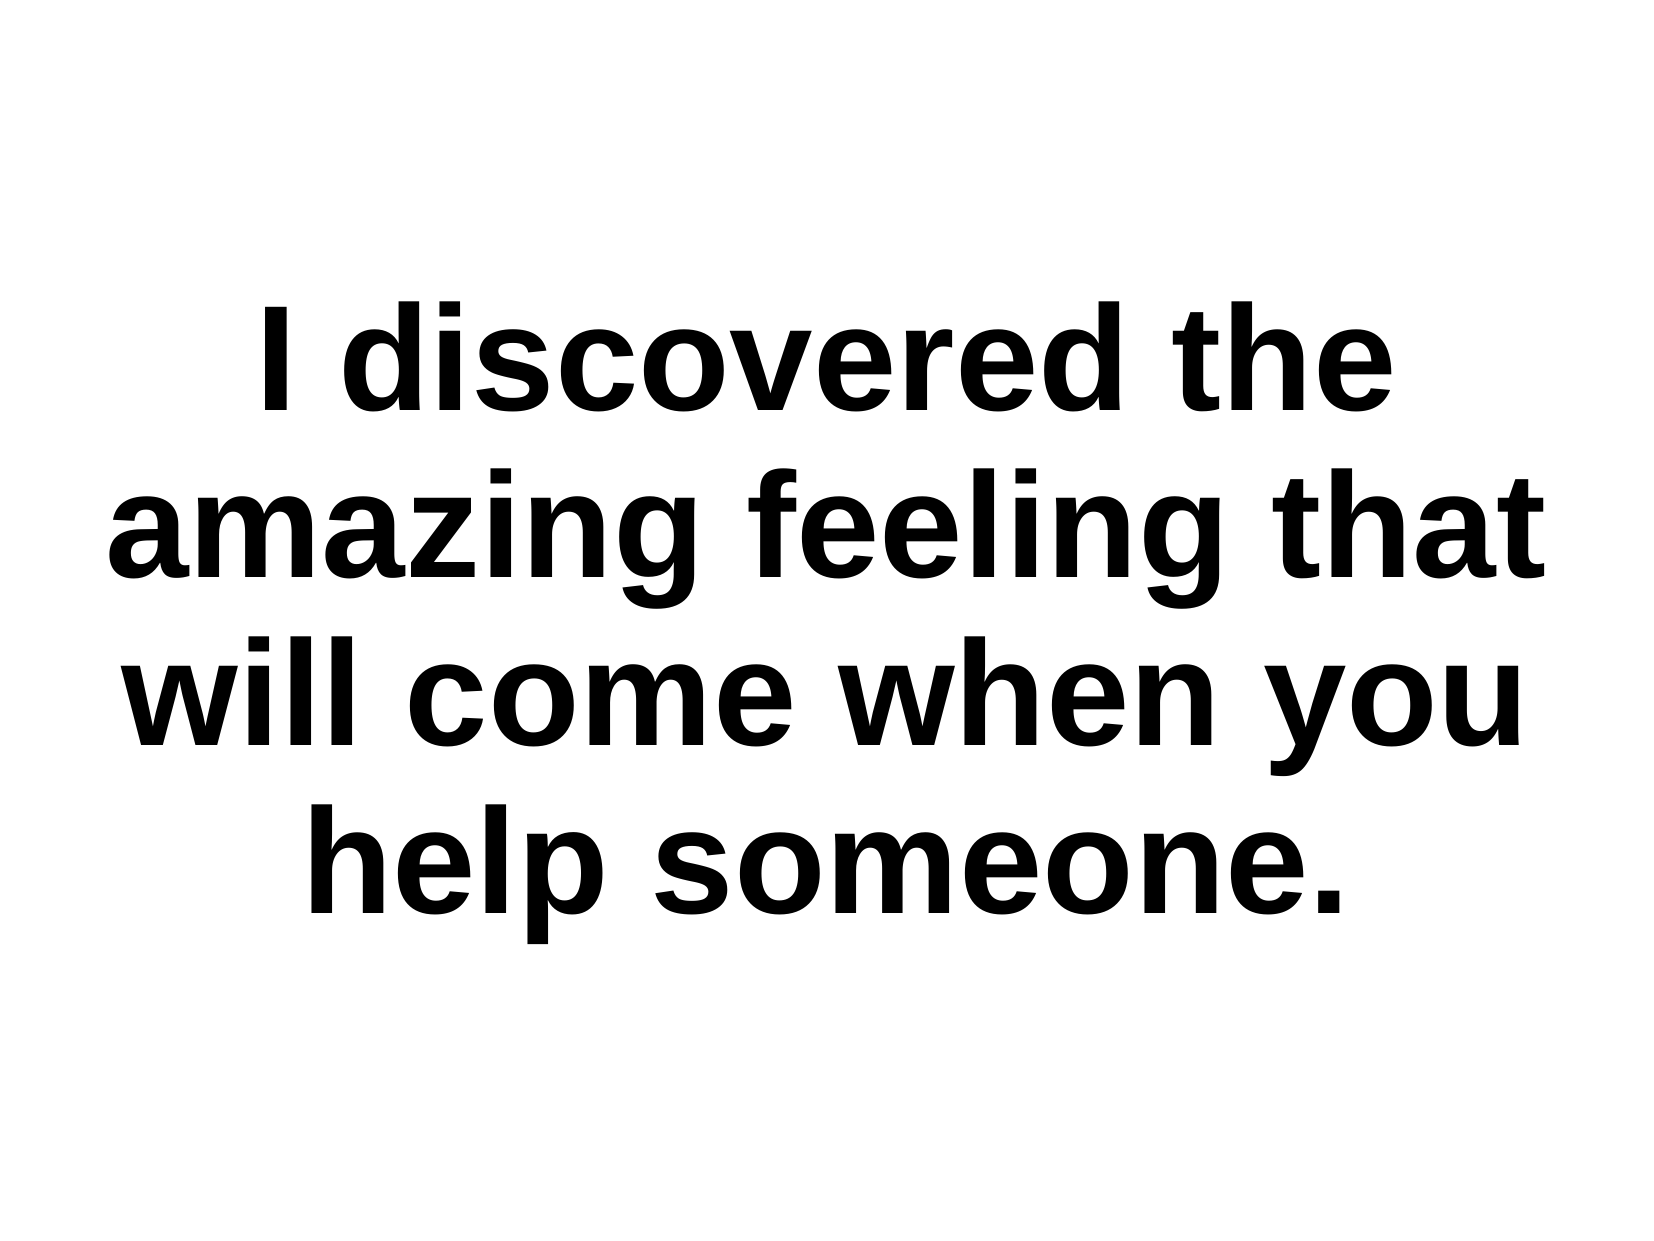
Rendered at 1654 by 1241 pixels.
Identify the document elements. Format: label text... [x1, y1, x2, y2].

title I discovered the amazing feeling that will come when you help someone. [82, 49, 1571, 1171]
